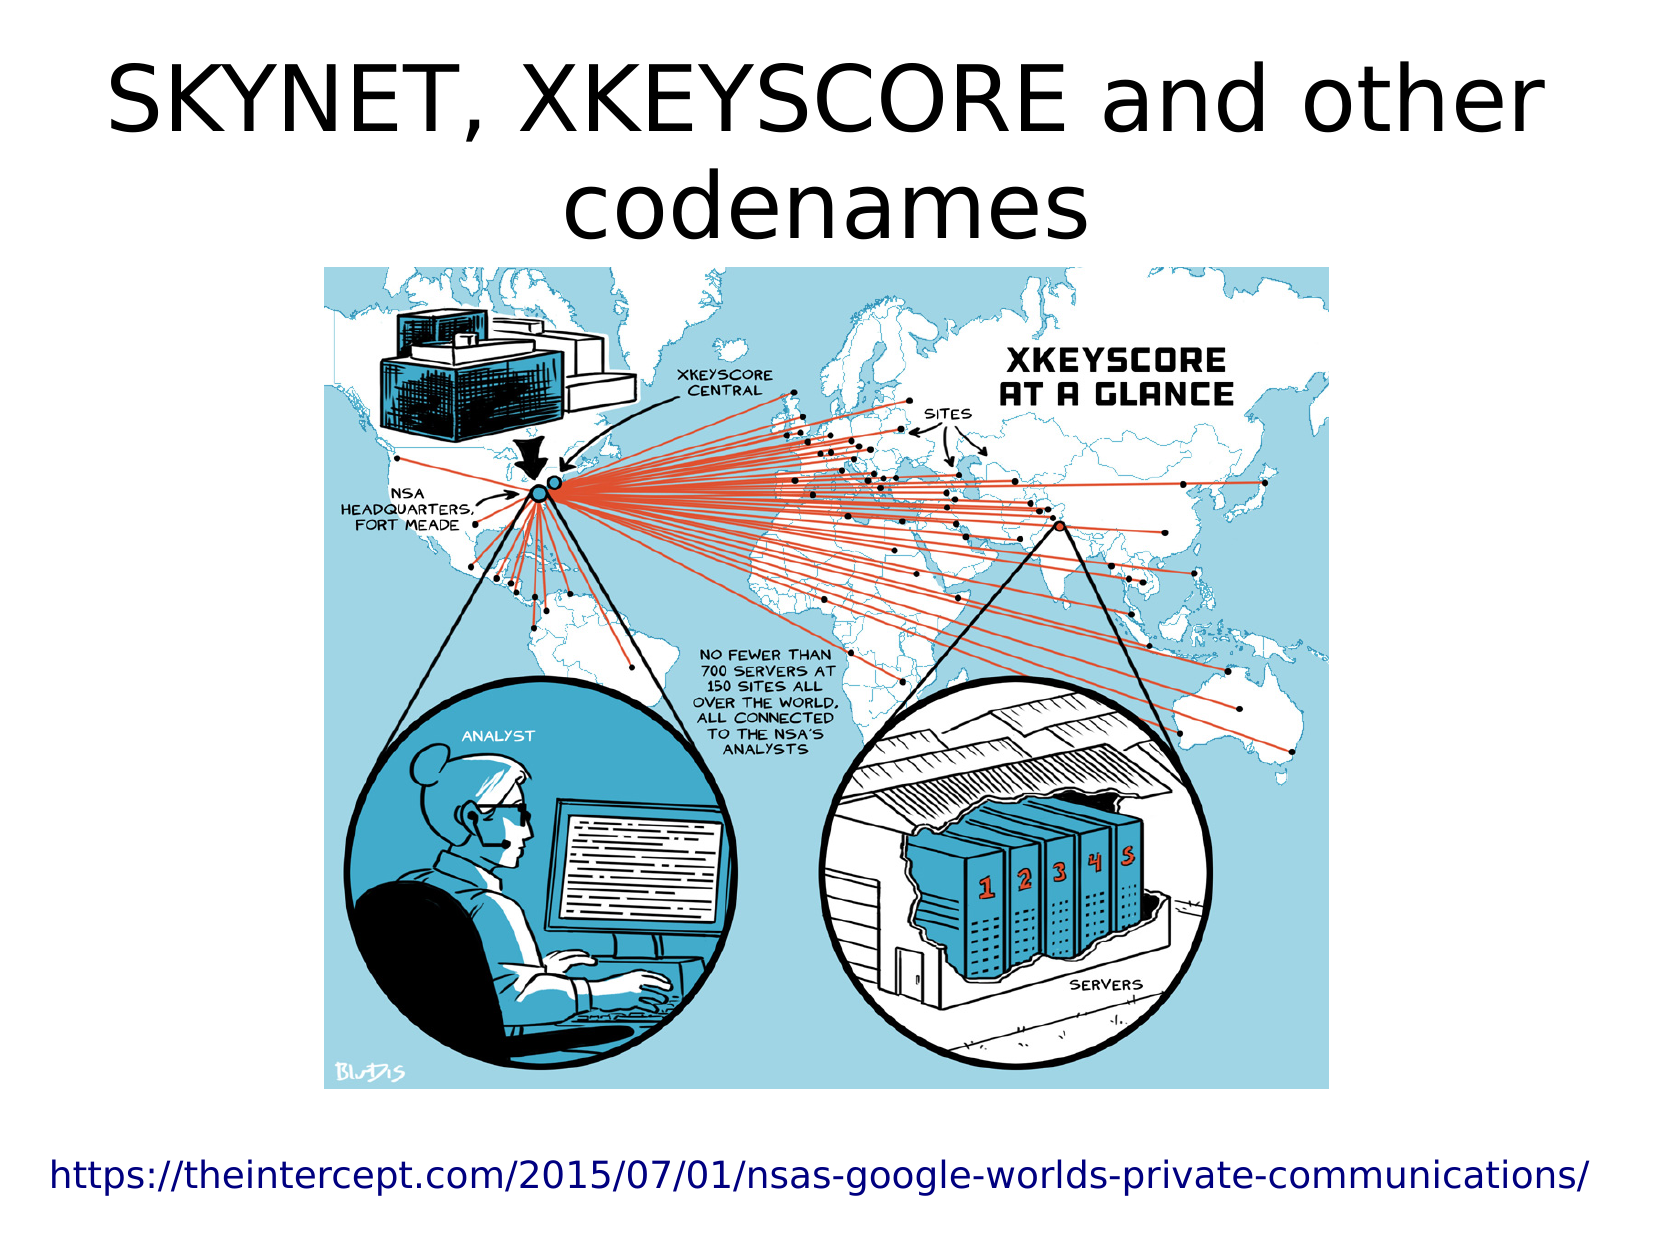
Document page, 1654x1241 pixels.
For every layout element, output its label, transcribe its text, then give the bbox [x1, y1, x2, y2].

title SKYNET, XKEYSCORE and other codenames [82, 45, 1571, 261]
picture [324, 267, 1329, 1089]
text_box https://theintercept.com/2015/07/01/nsas-google-worlds-private-communications/ [34, 1146, 1607, 1205]
